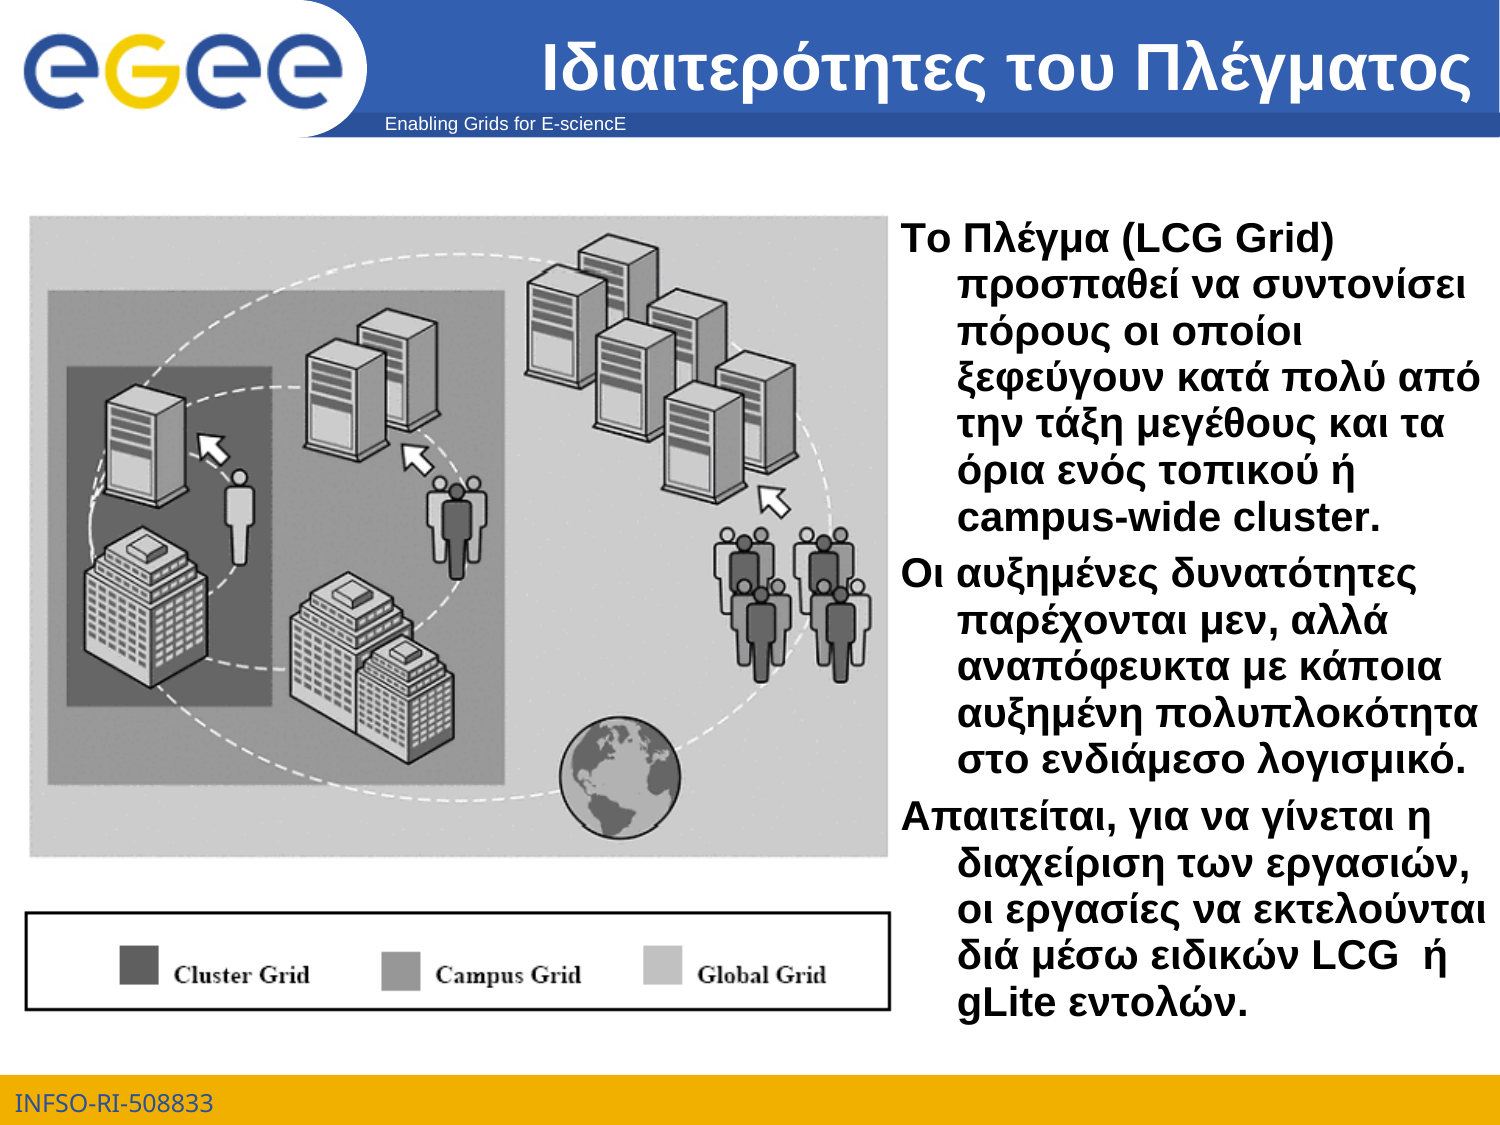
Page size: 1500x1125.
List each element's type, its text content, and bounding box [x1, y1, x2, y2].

picture [0, 199, 910, 1027]
list Το Πλέγμα (LCG Grid) προσπαθεί να συντονίσει πόρους οι οποίοι ξεφεύγουν κατά πολύ από την τάξη μεγέθους και τα όρια ενός τοπικού ή campus-wide cluster. Οι αυξημένες δυνατότητες παρέχονται μεν, αλλά αναπόφευκτα με κάποια αυξημένη πολυπλοκότητα στο ενδιάμεσο λογισμικό. Απαιτείται, για να γίνεται η διαχείριση των εργασιών, οι εργασίες να εκτελούνται διά μέσω ειδικών LCG ή gLite εντολών. [885, 206, 1500, 1056]
title Ιδιαιτερότητες του Πλέγματος [369, 0, 1475, 195]
picture [18, 30, 349, 112]
